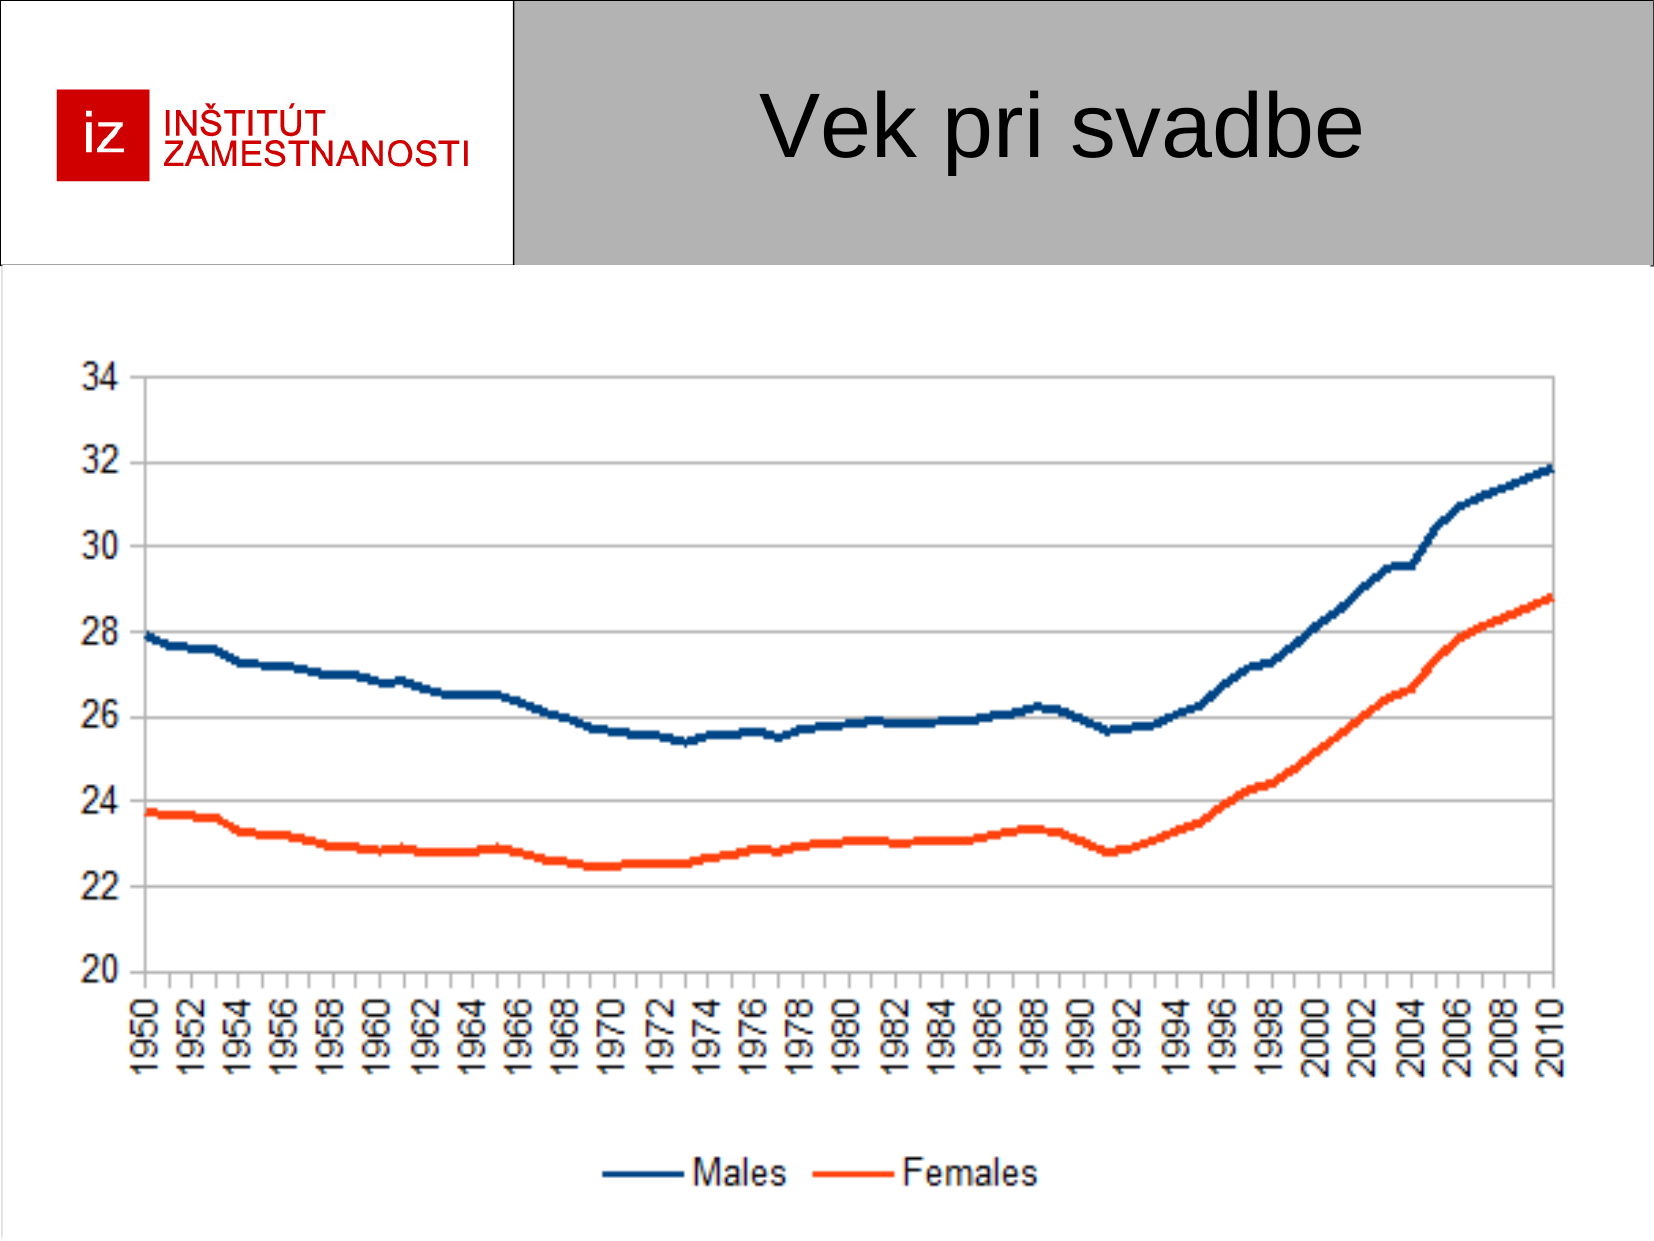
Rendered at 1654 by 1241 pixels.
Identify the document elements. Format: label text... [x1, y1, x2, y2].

picture [5, 8, 512, 257]
picture [0, 265, 1654, 1241]
title Vek pri svadbe [561, 29, 1565, 237]
